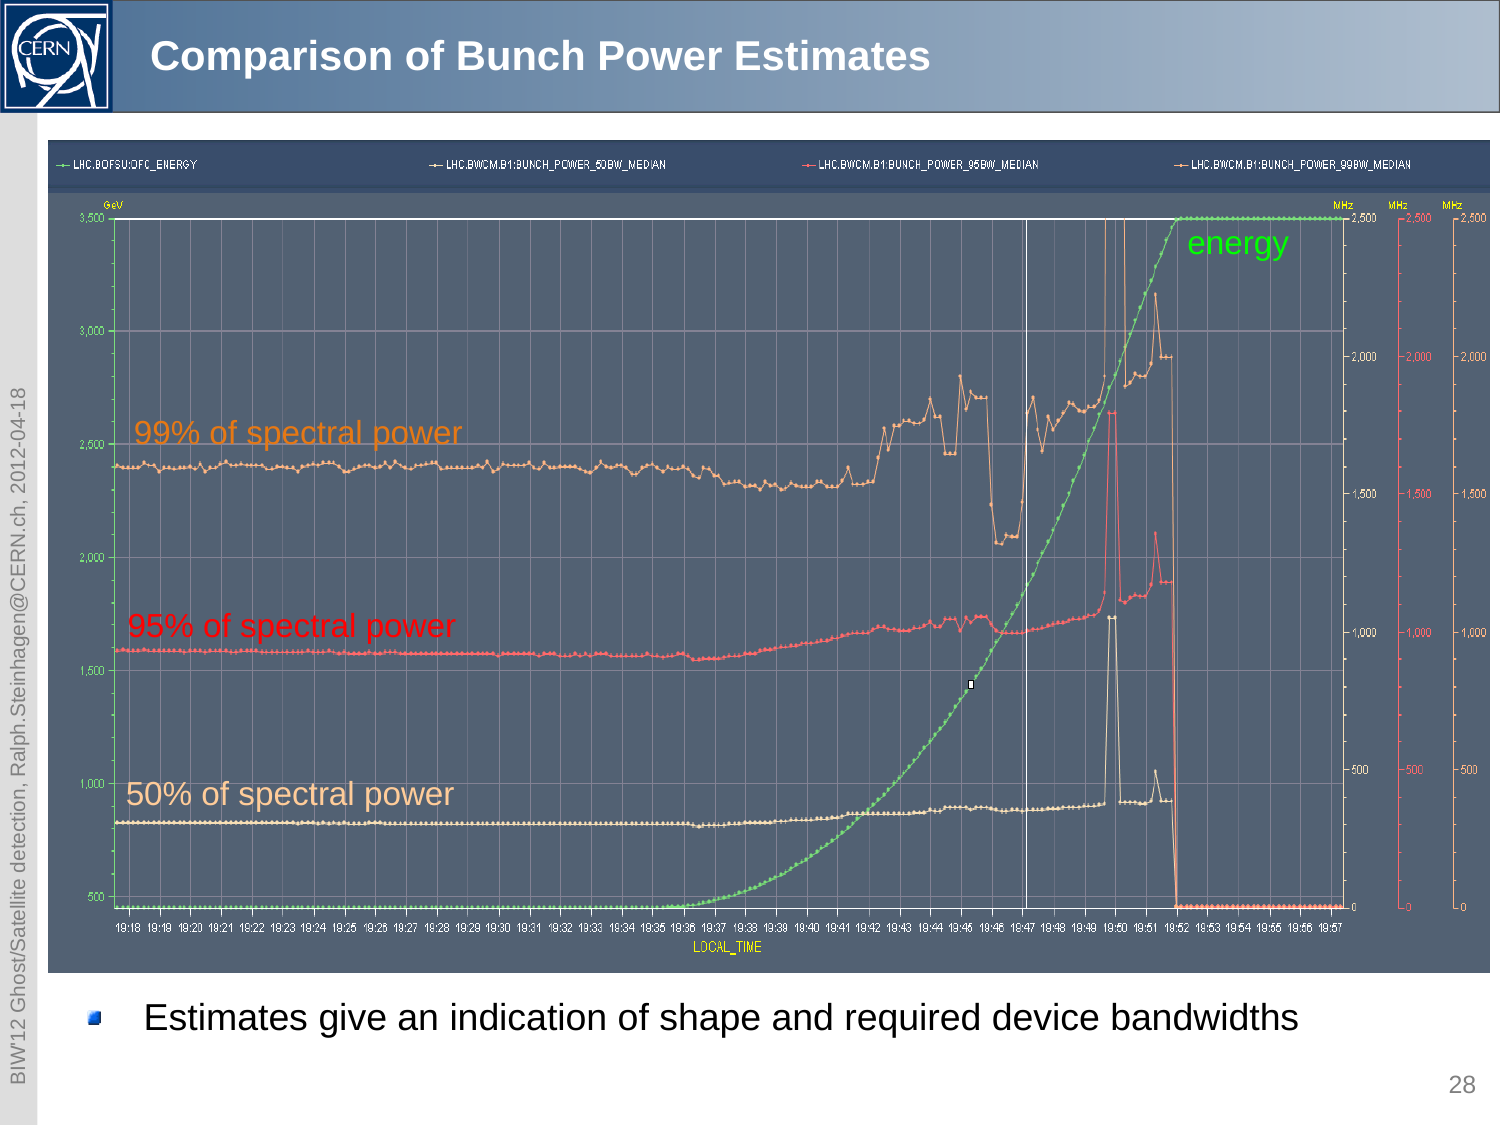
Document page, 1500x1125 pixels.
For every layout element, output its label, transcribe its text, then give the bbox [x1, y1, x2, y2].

picture [48, 140, 1490, 973]
list Estimates give an indication of shape and required device bandwidths [87, 995, 1438, 1072]
text_box 99% of spectral power [119, 407, 585, 463]
title Comparison of Bunch Power Estimates [150, 7, 1201, 106]
text_box 50% of spectral power [111, 768, 577, 824]
picture [0, 0, 113, 113]
text_box energy [1172, 216, 1311, 273]
text_box 95% of spectral power [112, 600, 578, 656]
